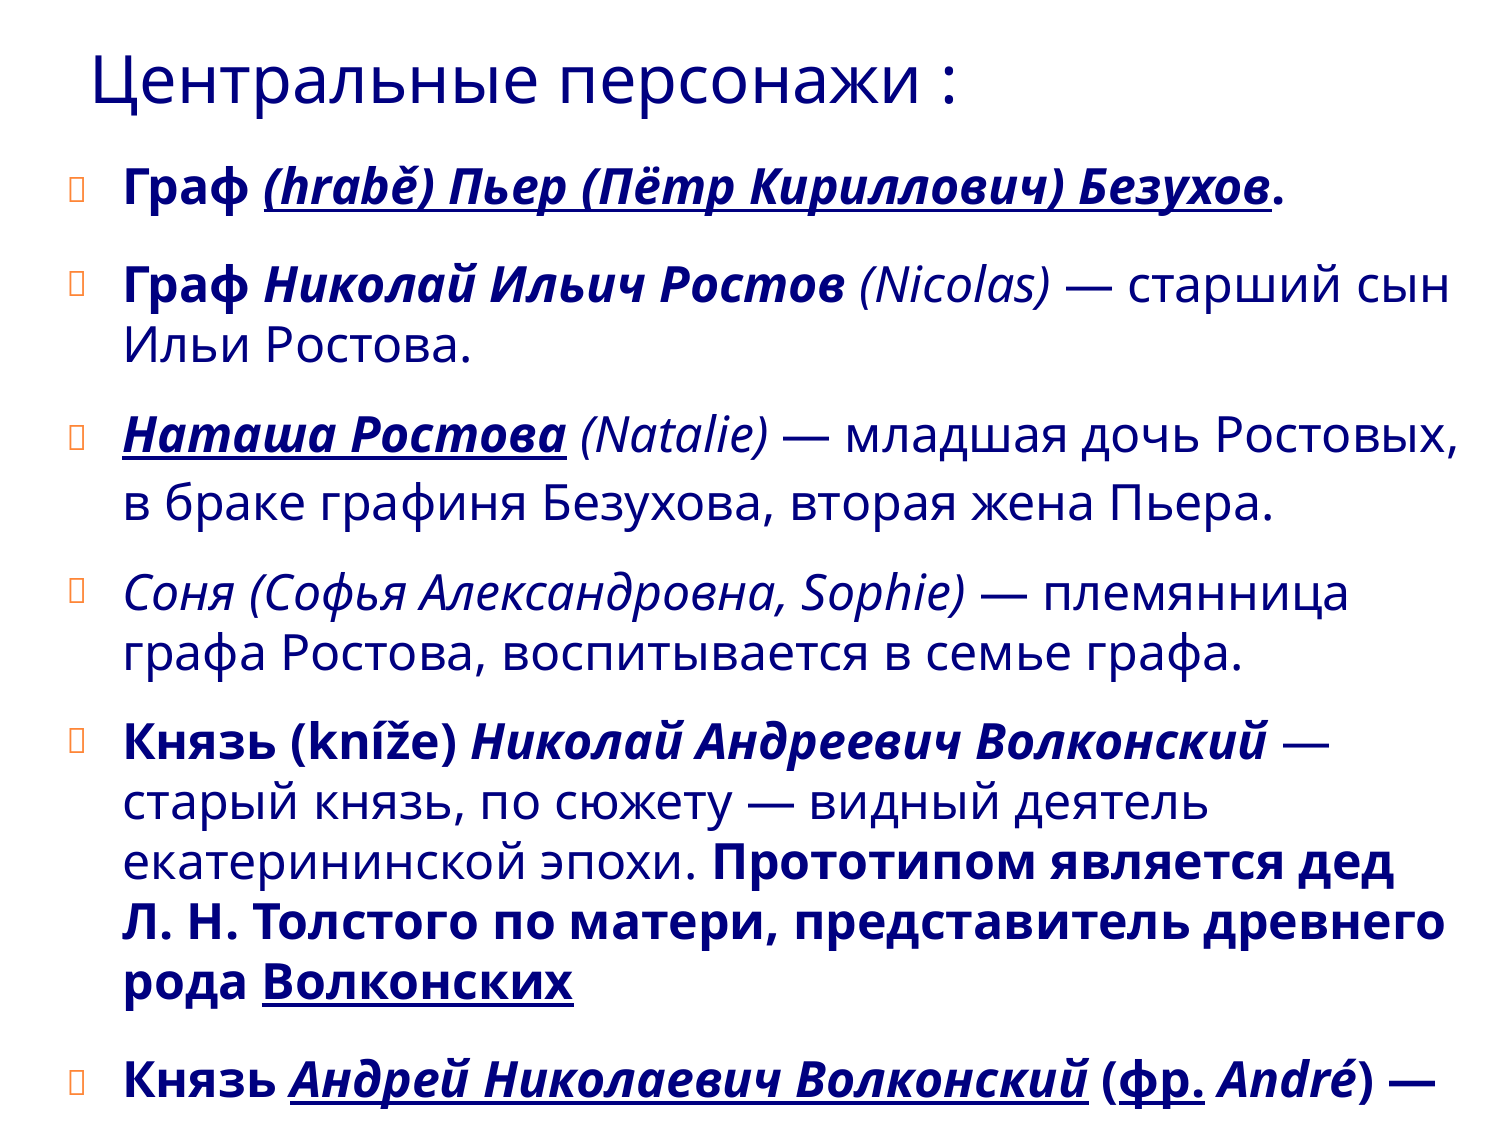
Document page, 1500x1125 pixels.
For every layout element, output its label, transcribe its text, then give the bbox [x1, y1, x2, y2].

title Центральные персонажи : [75, 29, 1500, 167]
list Граф (hrabě) Пьер (Пётр Кириллович) Безухов. Граф Николай Ильич Ростов (Nicolas) — старший сын Ильи Ростова. Наташа Ростова (Natalie) — младшая дочь Ростовых, в браке графиня Безухова, вторая жена Пьера. Соня (Софья Александровна, Sophie) — племянница графа Ростова, воспитывается в семье графа. Князь (kníže) Николай Андреевич Волконский — старый князь, по сюжету — видный деятель екатерининской эпохи. Прототипом является дед Л. Н. Толстого по матери, представитель древнего рода Волконских Князь Андрей Николаевич Волконский (фр. André) — сын старого князя. [51, 147, 1477, 1058]
